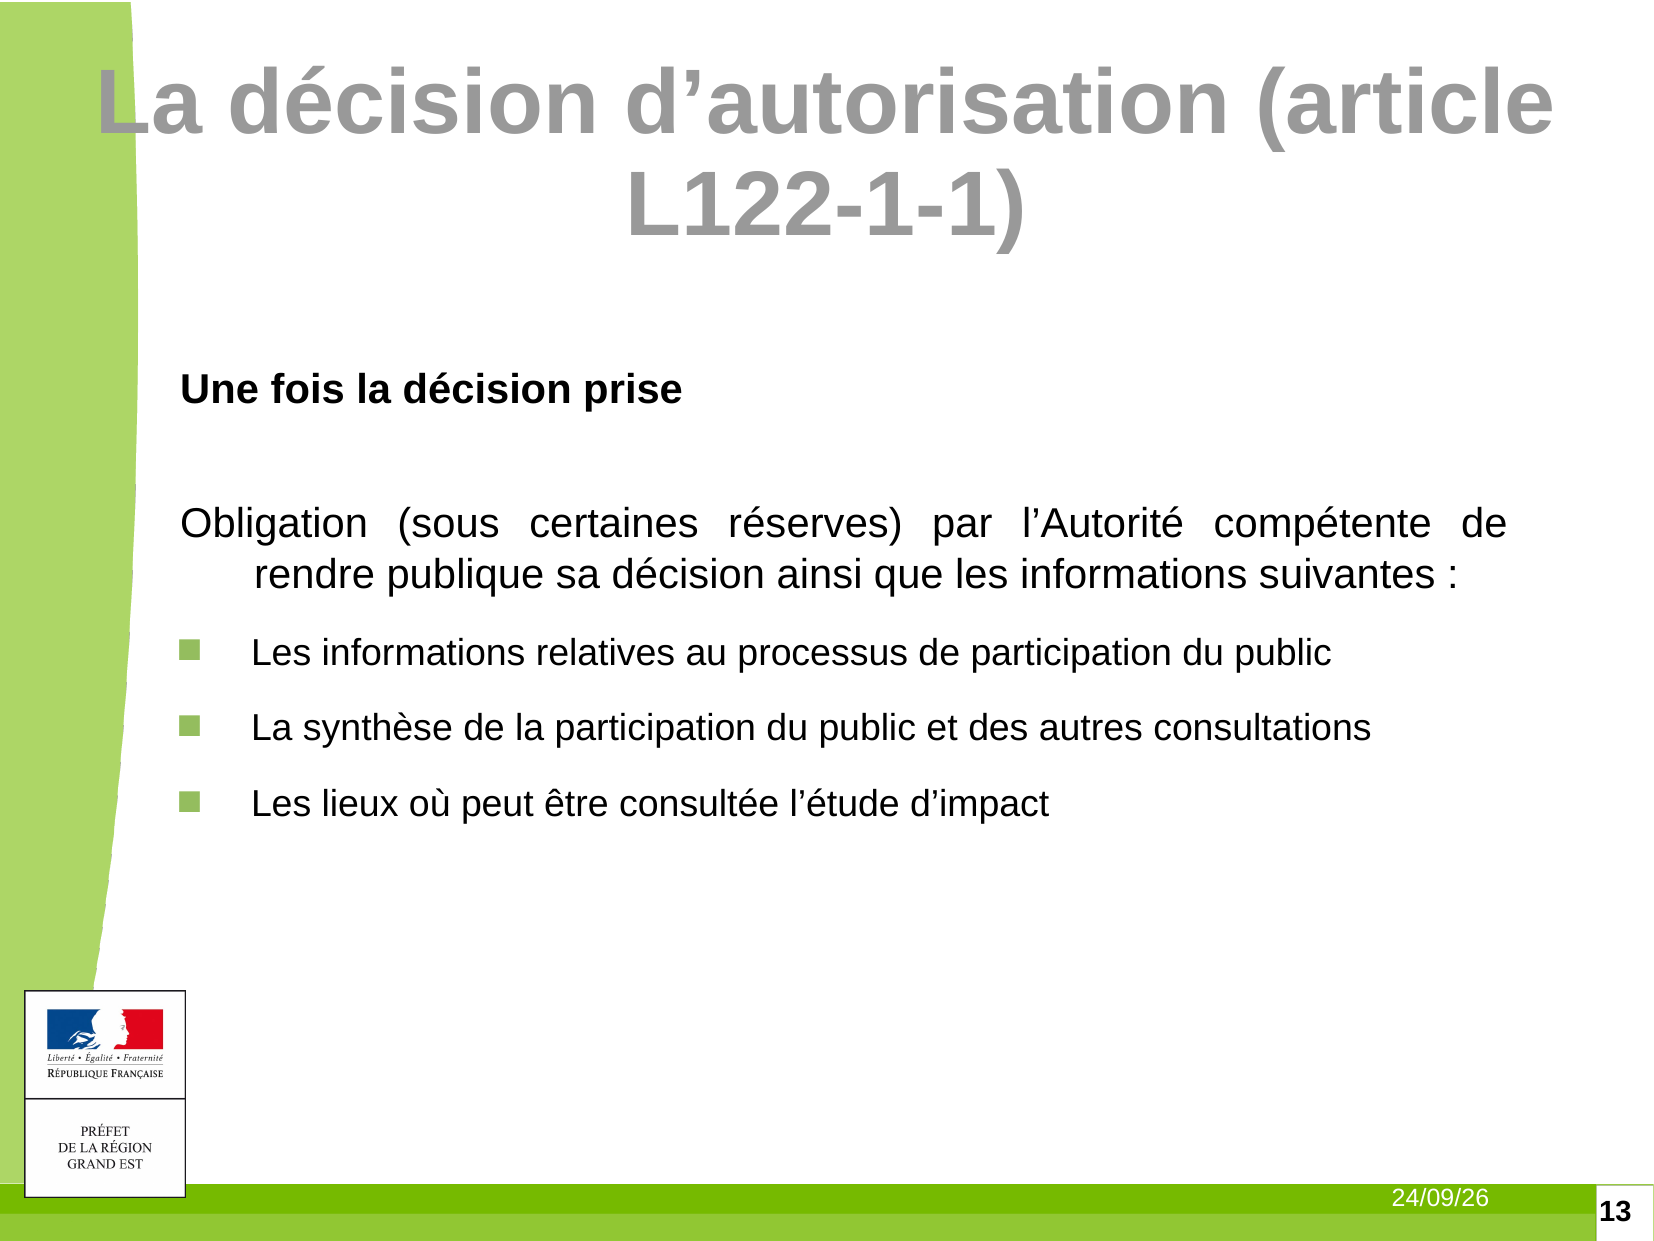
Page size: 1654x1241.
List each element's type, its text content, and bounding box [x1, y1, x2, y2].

picture [0, 2, 1654, 1241]
title La décision d’autorisation (article L122-1-1) [82, 49, 1571, 257]
list Une fois la décision prise Obligation (sous certaines réserves) par l’Autorité compétente de rendre publique sa décision ainsi que les informations suivantes : Les informations relatives au processus de participation du public La synthèse de la participation du public et des autres consultations Les lieux où peut être consultée l’étude d’impact [179, 290, 1509, 1010]
